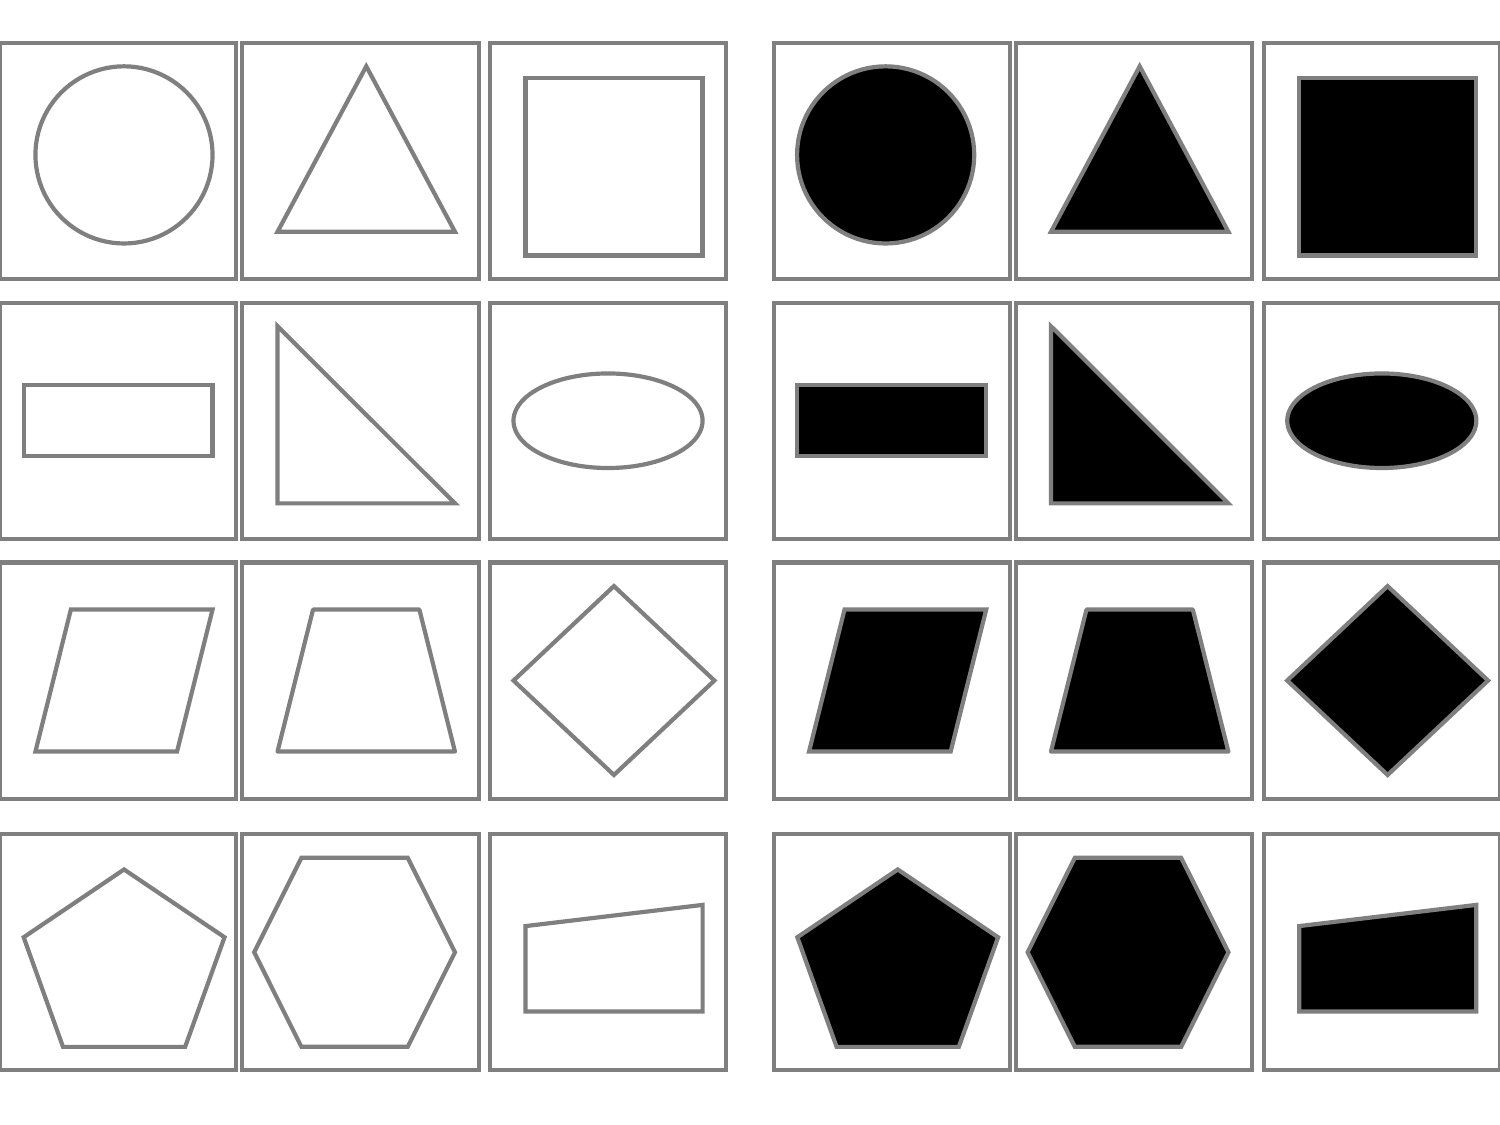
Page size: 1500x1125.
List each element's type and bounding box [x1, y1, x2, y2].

text_box [242, 42, 479, 279]
text_box [1015, 834, 1253, 1071]
text_box [1263, 834, 1500, 1071]
text_box [1263, 562, 1500, 799]
text_box [1263, 302, 1500, 539]
text_box [490, 562, 727, 799]
text_box [0, 302, 237, 539]
text_box [0, 562, 237, 799]
text_box [0, 834, 237, 1071]
text_box [490, 42, 727, 279]
text_box [773, 562, 1010, 799]
text_box [773, 42, 1010, 279]
text_box [773, 834, 1010, 1071]
text_box [242, 834, 479, 1071]
text_box [1015, 42, 1253, 279]
text_box [0, 42, 237, 279]
text_box [773, 302, 1010, 539]
text_box [1263, 42, 1500, 279]
text_box [490, 302, 727, 539]
text_box [1015, 302, 1253, 539]
text_box [242, 562, 479, 799]
text_box [242, 302, 479, 539]
text_box [490, 834, 727, 1071]
text_box [1015, 562, 1253, 799]
